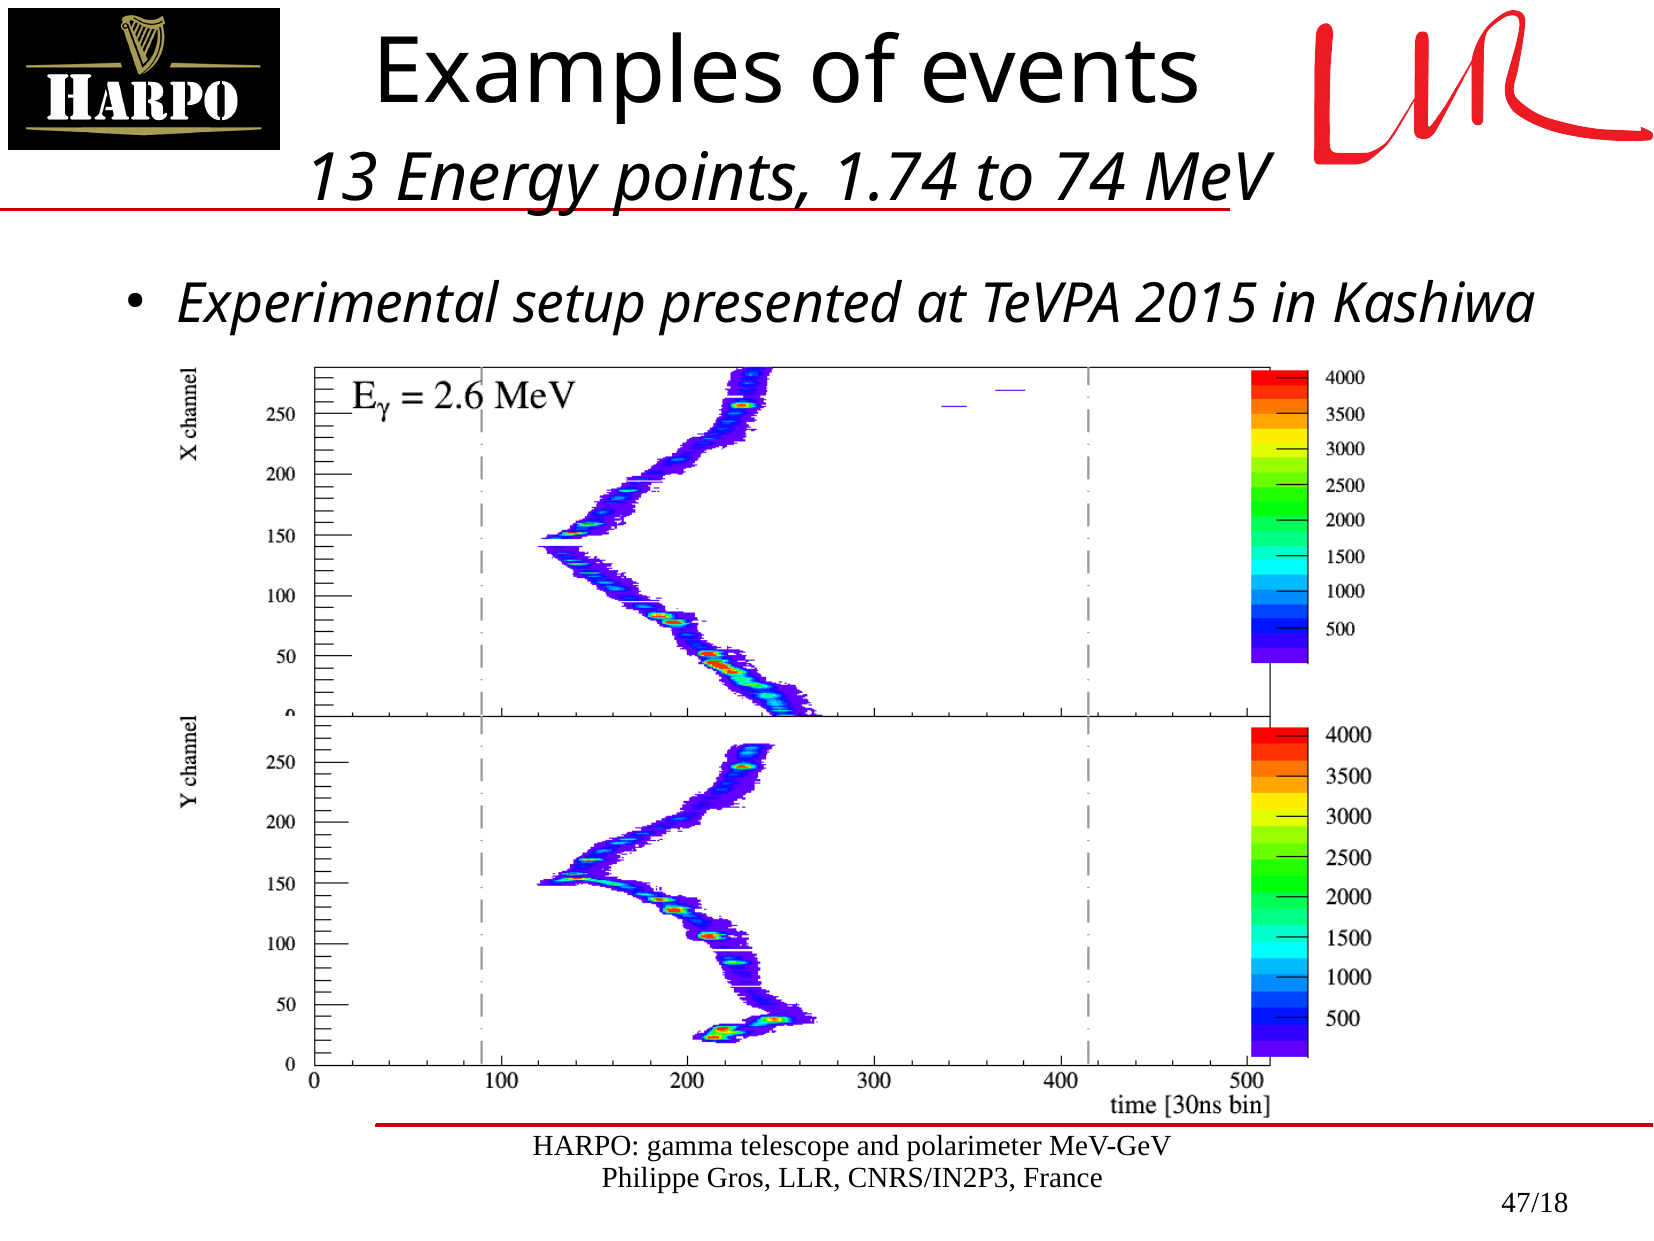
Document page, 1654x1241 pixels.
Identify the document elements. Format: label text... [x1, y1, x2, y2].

picture [1314, 10, 1653, 165]
picture [8, 8, 280, 150]
list Experimental setup presented at TeVPA 2015 in Kashiwa [108, 263, 1597, 359]
picture [164, 360, 1421, 1119]
title Examples of events 13 Energy points, 1.74 to 74 MeV [284, 15, 1290, 211]
